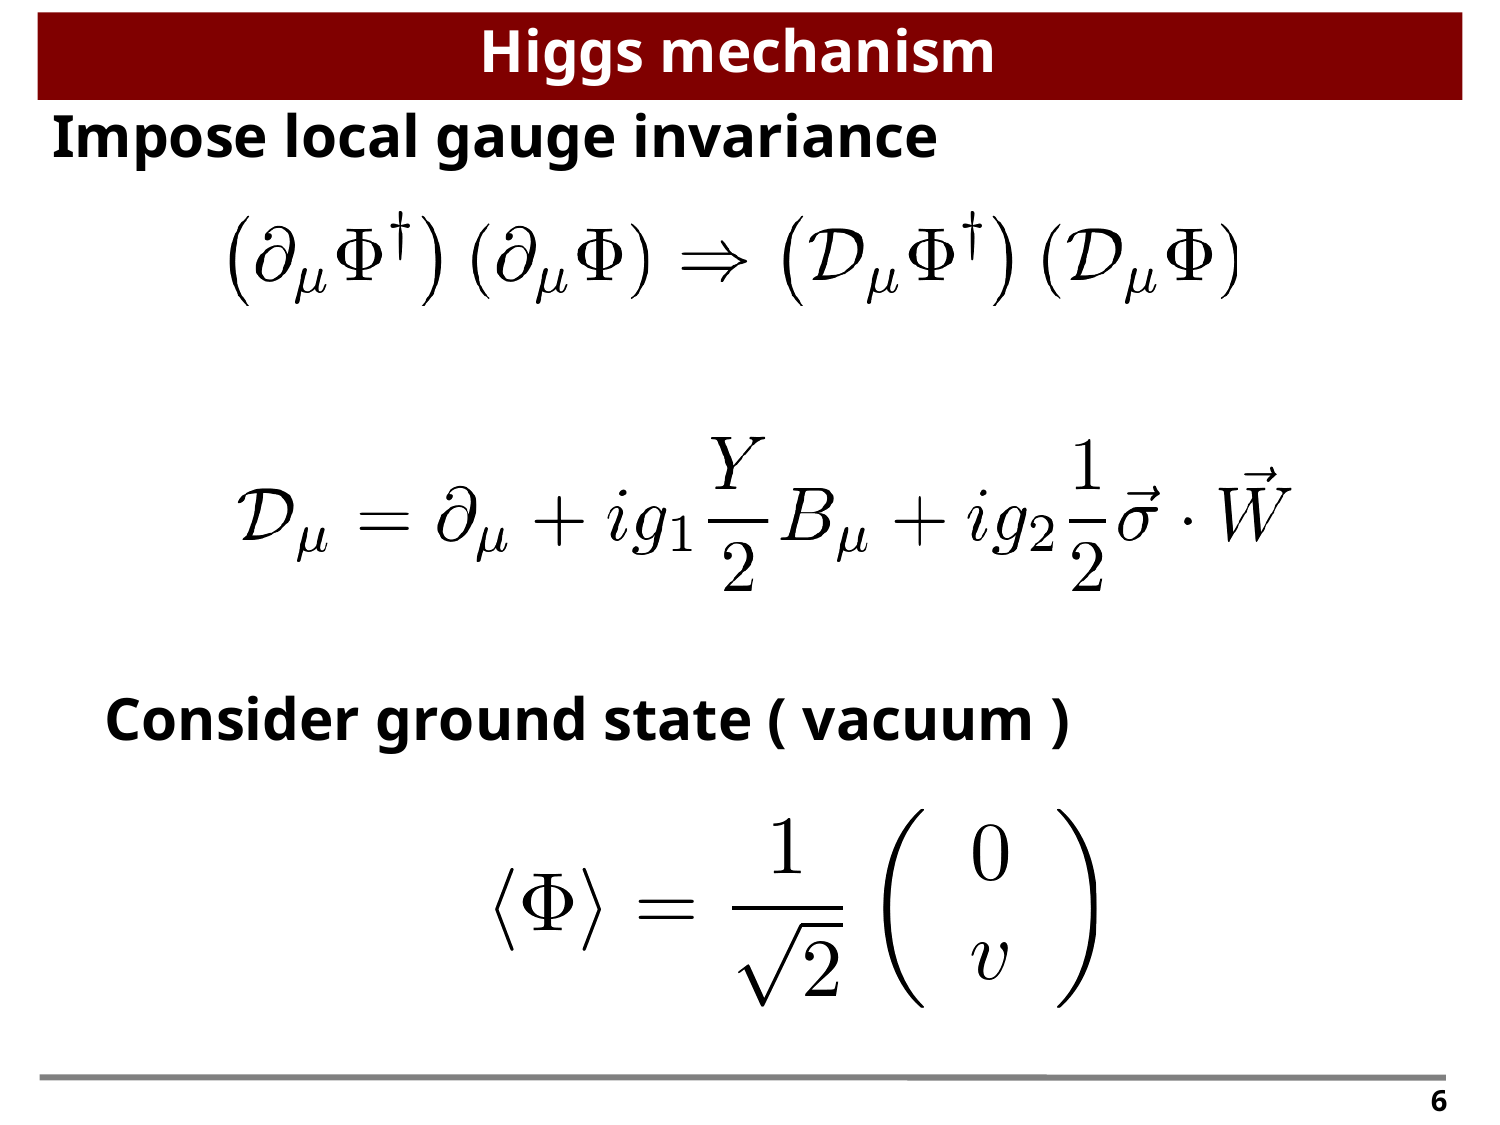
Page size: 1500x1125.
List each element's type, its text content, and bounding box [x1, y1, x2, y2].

picture [495, 808, 1097, 1008]
list Impose local gauge invariance [37, 99, 1444, 225]
picture [237, 436, 1292, 591]
picture [229, 211, 1237, 306]
text_box Consider ground state ( vacuum ) [90, 675, 1231, 760]
title Higgs mechanism [132, 12, 1345, 96]
